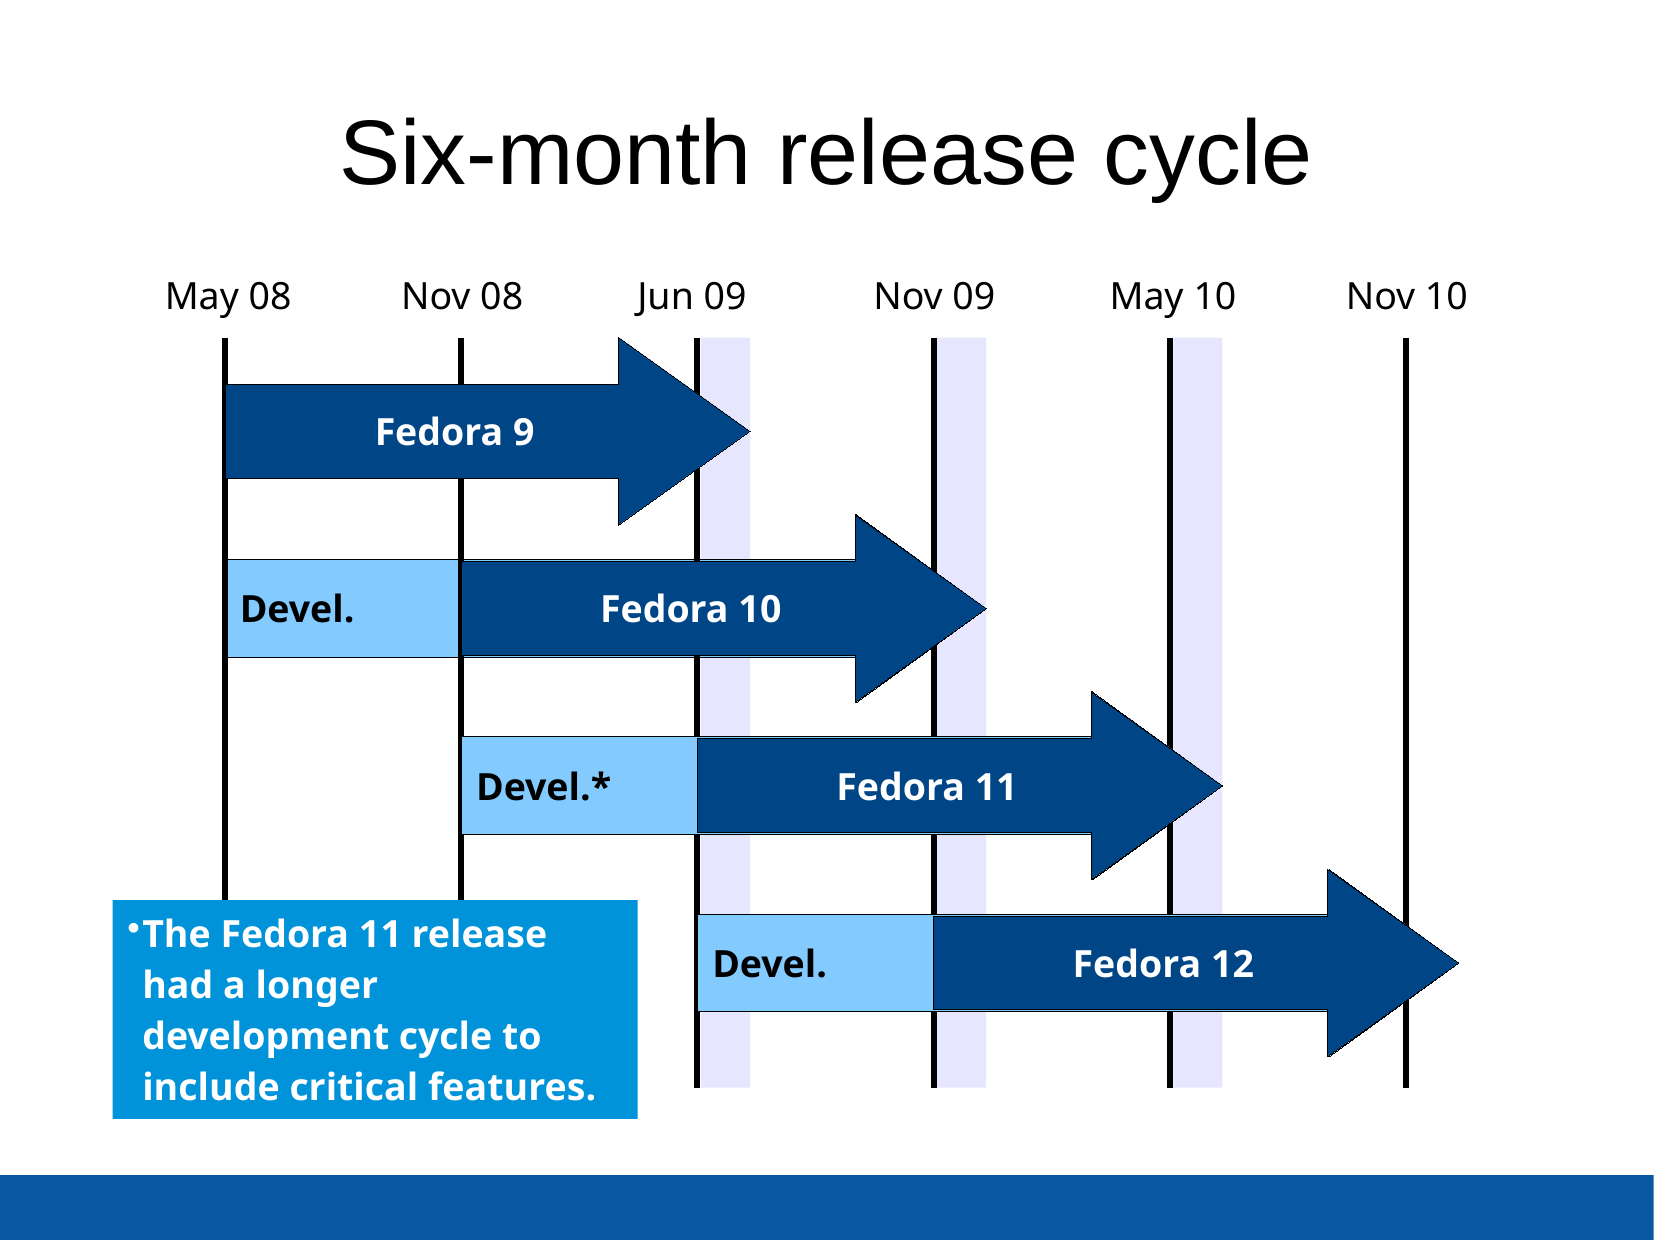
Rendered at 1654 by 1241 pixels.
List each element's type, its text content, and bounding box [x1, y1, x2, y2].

text_box [937, 609, 987, 736]
picture [0, 1175, 1654, 1240]
text_box Nov 08 [386, 262, 563, 319]
text_box May 08 [150, 262, 338, 319]
text_box Fedora 9 [225, 337, 751, 526]
text_box Jun 09 [622, 262, 788, 319]
text_box [1173, 337, 1223, 785]
text_box May 10 [1094, 262, 1276, 319]
text_box Devel. [228, 559, 458, 658]
title Six-month release cycle [82, 49, 1571, 257]
text_box Fedora 11 [697, 691, 1223, 880]
text_box [700, 835, 751, 914]
text_box Fedora 10 [461, 514, 987, 703]
text_box [937, 337, 987, 608]
text_box [1173, 787, 1223, 914]
text_box [700, 658, 751, 736]
text_box Devel.* [461, 736, 1091, 835]
text_box [937, 835, 987, 914]
text_box Devel. [697, 914, 1327, 1012]
text_box Nov 10 [1331, 262, 1501, 319]
text_box [700, 432, 751, 559]
text_box The Fedora 11 release had a longer development cycle to include critical features. [112, 900, 638, 1088]
text_box [937, 1012, 987, 1088]
text_box Fedora 12 [933, 869, 1459, 1057]
text_box [1173, 1012, 1223, 1088]
text_box Nov 09 [858, 262, 1051, 319]
text_box [700, 1012, 751, 1088]
text_box [700, 337, 751, 431]
